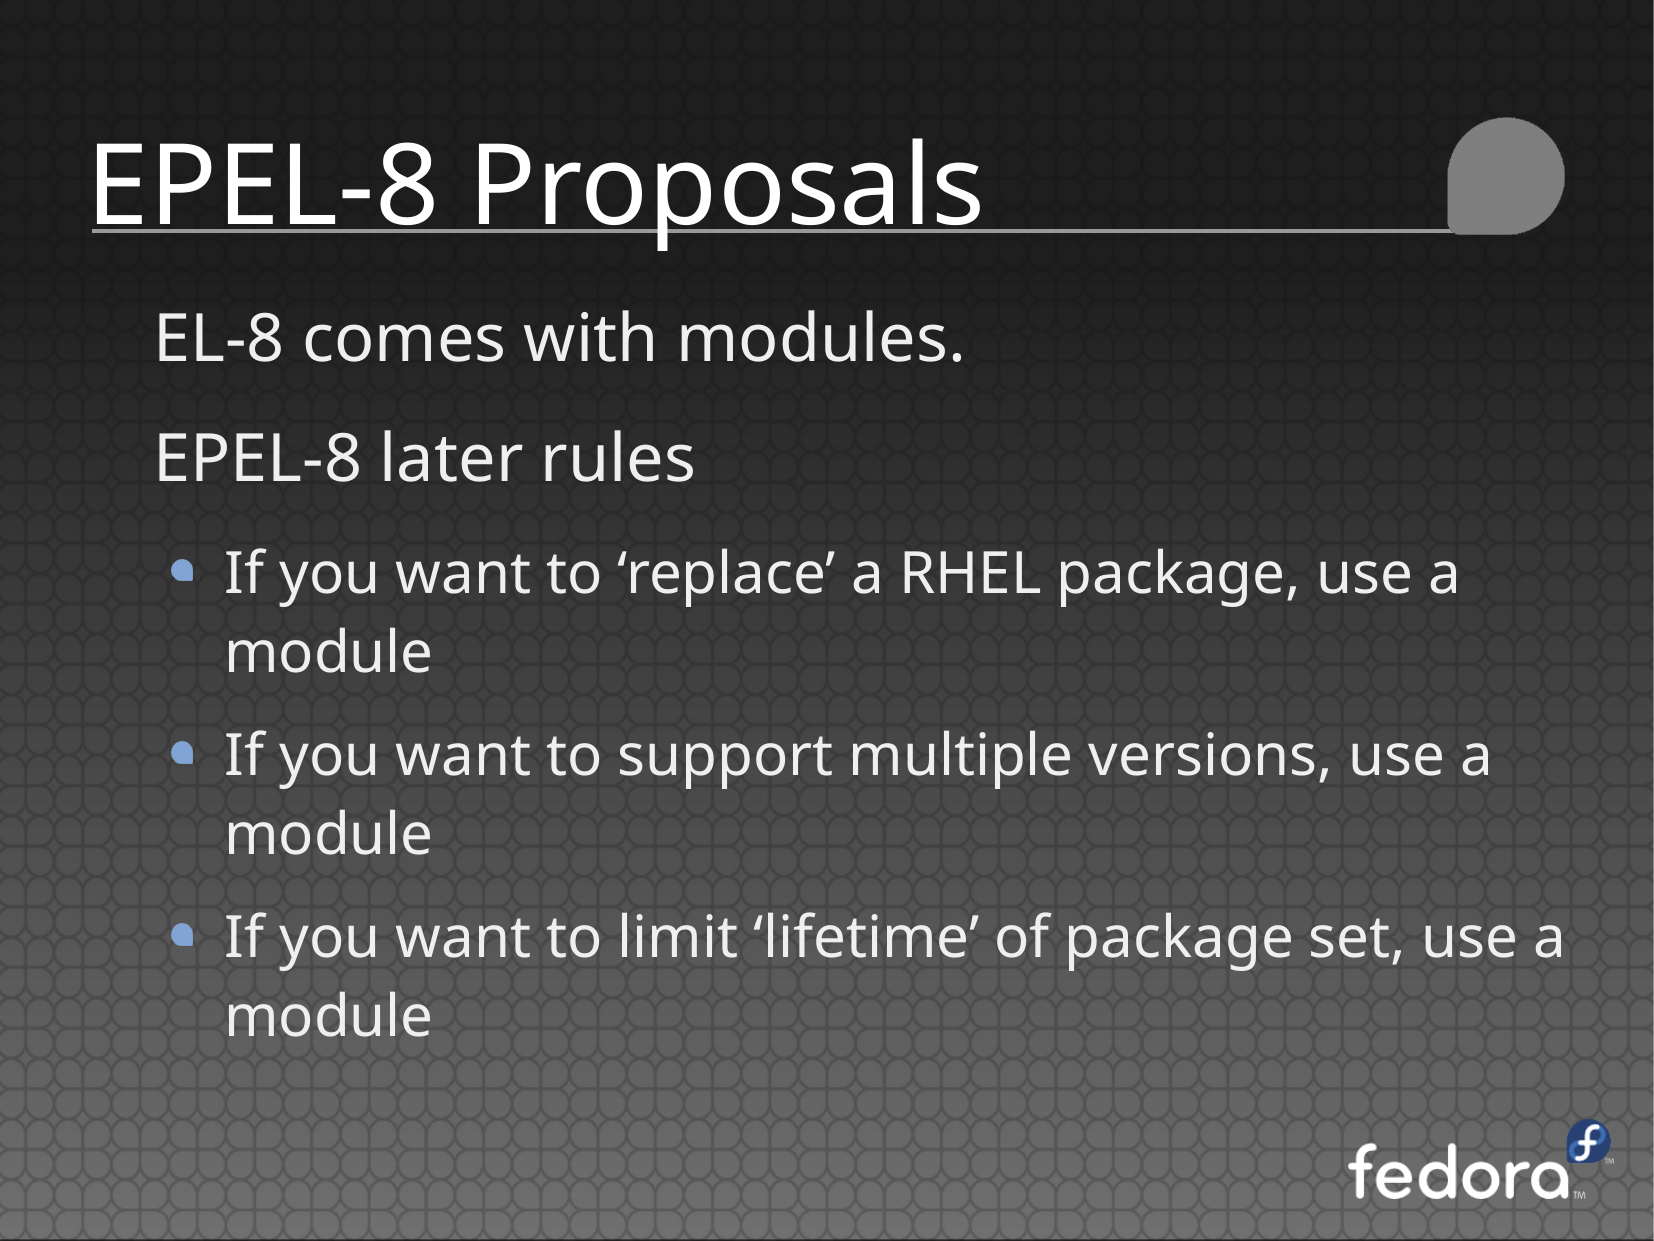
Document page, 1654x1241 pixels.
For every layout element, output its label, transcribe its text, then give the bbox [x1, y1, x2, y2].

picture [0, 0, 1654, 1241]
title EPEL-8 Proposals [86, 112, 1576, 249]
list EL-8 comes with modules. EPEL-8 later rules If you want to ‘replace’ a RHEL package, use a module If you want to support multiple versions, use a module If you want to limit ‘lifetime’ of package set, use a module [82, 290, 1571, 1010]
